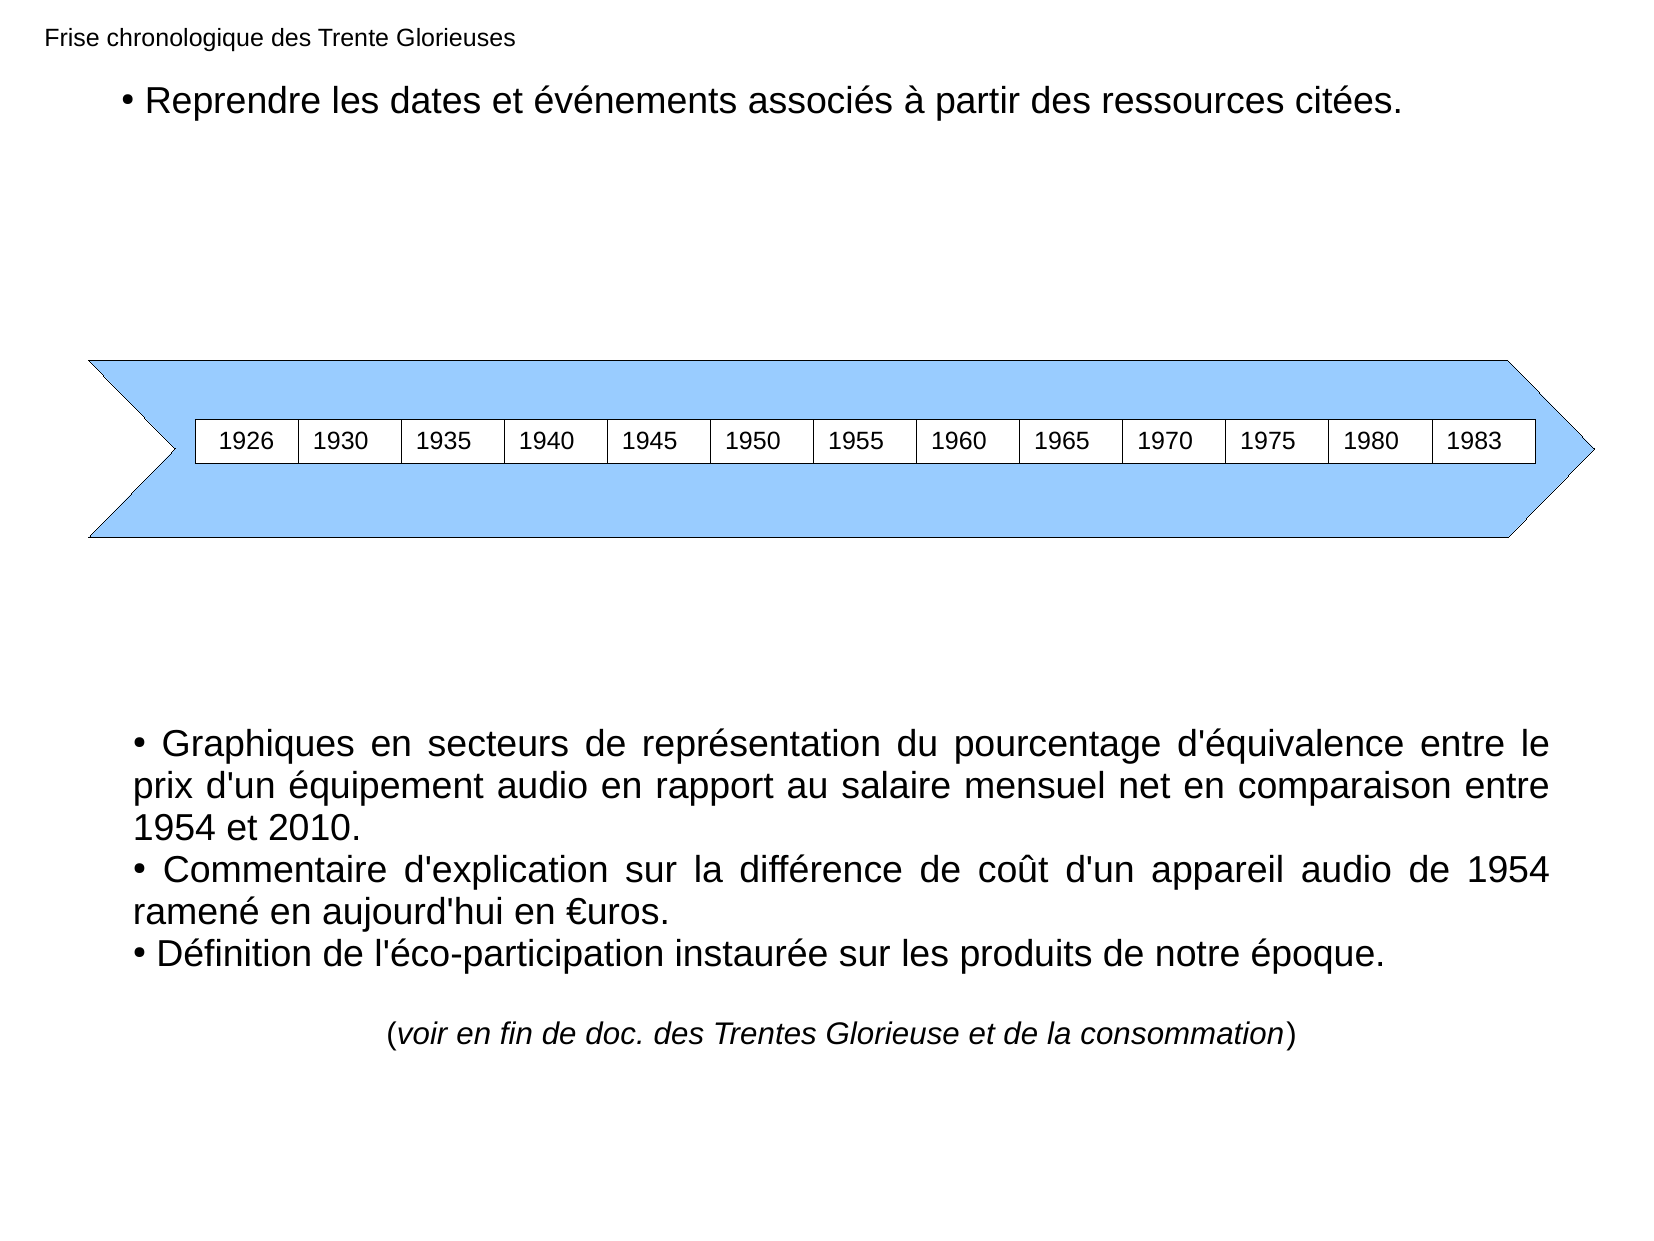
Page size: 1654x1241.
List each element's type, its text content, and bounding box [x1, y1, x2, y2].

table_header 1965 [1020, 420, 1122, 463]
text_box Reprendre les dates et événements associés à partir des ressources citées. [106, 72, 1495, 130]
table_header 1955 [814, 420, 916, 463]
table_header 1975 [1226, 420, 1328, 463]
table_header 1980 [1329, 420, 1432, 463]
table_header 1950 [711, 420, 813, 463]
table_header 1945 [608, 420, 710, 463]
table_header 1940 [505, 420, 607, 463]
table_header 1960 [917, 420, 1019, 463]
table_header 1970 [1123, 420, 1225, 463]
text_box [88, 360, 1595, 538]
table_header 1926 [196, 420, 298, 463]
table_header 1983 [1433, 420, 1535, 463]
table_header 1935 [402, 420, 504, 463]
table_header 1930 [299, 420, 401, 463]
text_box Frise chronologique des Trente Glorieuses [29, 16, 650, 60]
text_box Graphiques en secteurs de représentation du pourcentage d'équivalence entre le prix d'un équipement audio en rapport au salaire mensuel net en comparaison entre 1954 et 2010. Commentaire d'explication sur la différence de coût d'un appareil audio de 1954 ramené en aujourd'hui en €uros. Définition de l'éco-participation instaurée sur les produits de notre époque. (voir en fin de doc. des Trentes Glorieuse et de la consommation) [118, 715, 1565, 1060]
